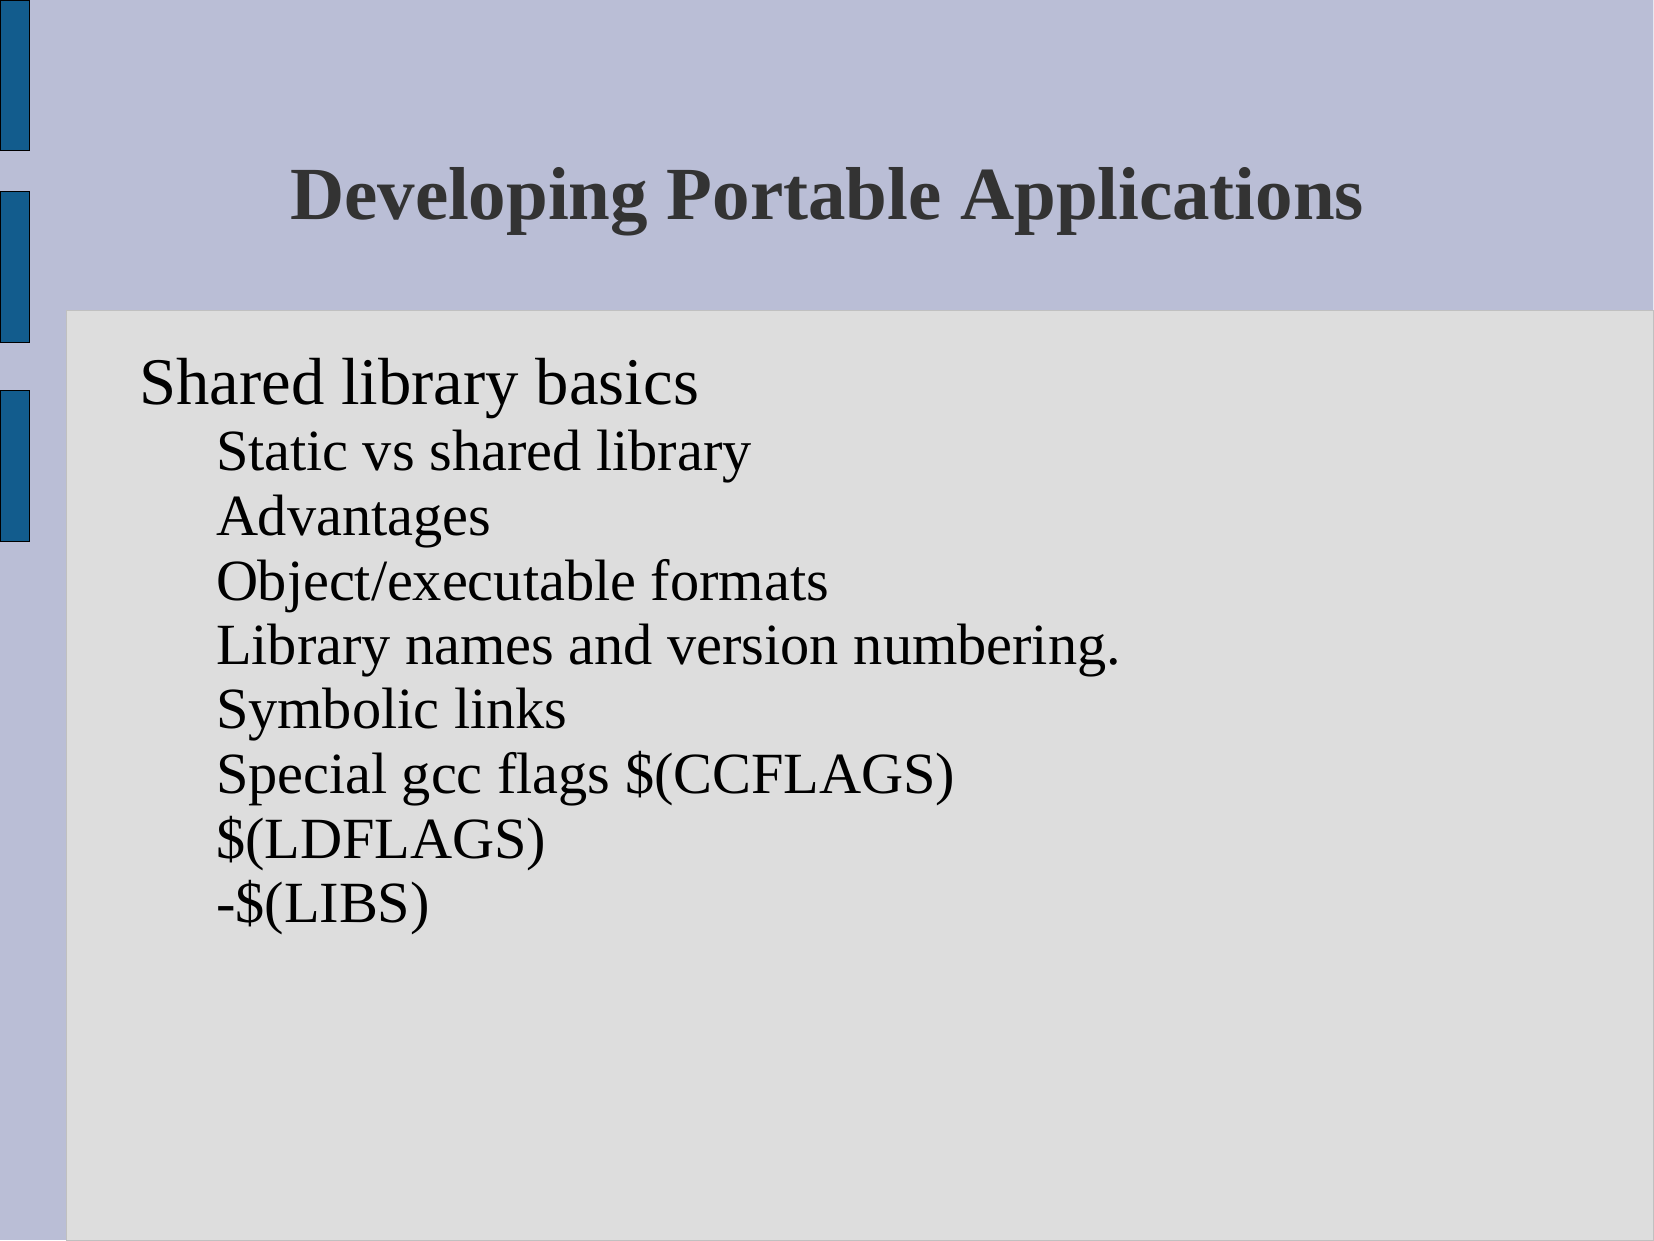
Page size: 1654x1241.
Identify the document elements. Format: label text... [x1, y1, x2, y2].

list Shared library basics Static vs shared library Advantages Object/executable formats Library names and version numbering. Symbolic links Special gcc flags $(CCFLAGS) $(LDFLAGS) -$(LIBS) [121, 344, 1534, 1127]
title Developing Portable Applications [121, 91, 1534, 299]
